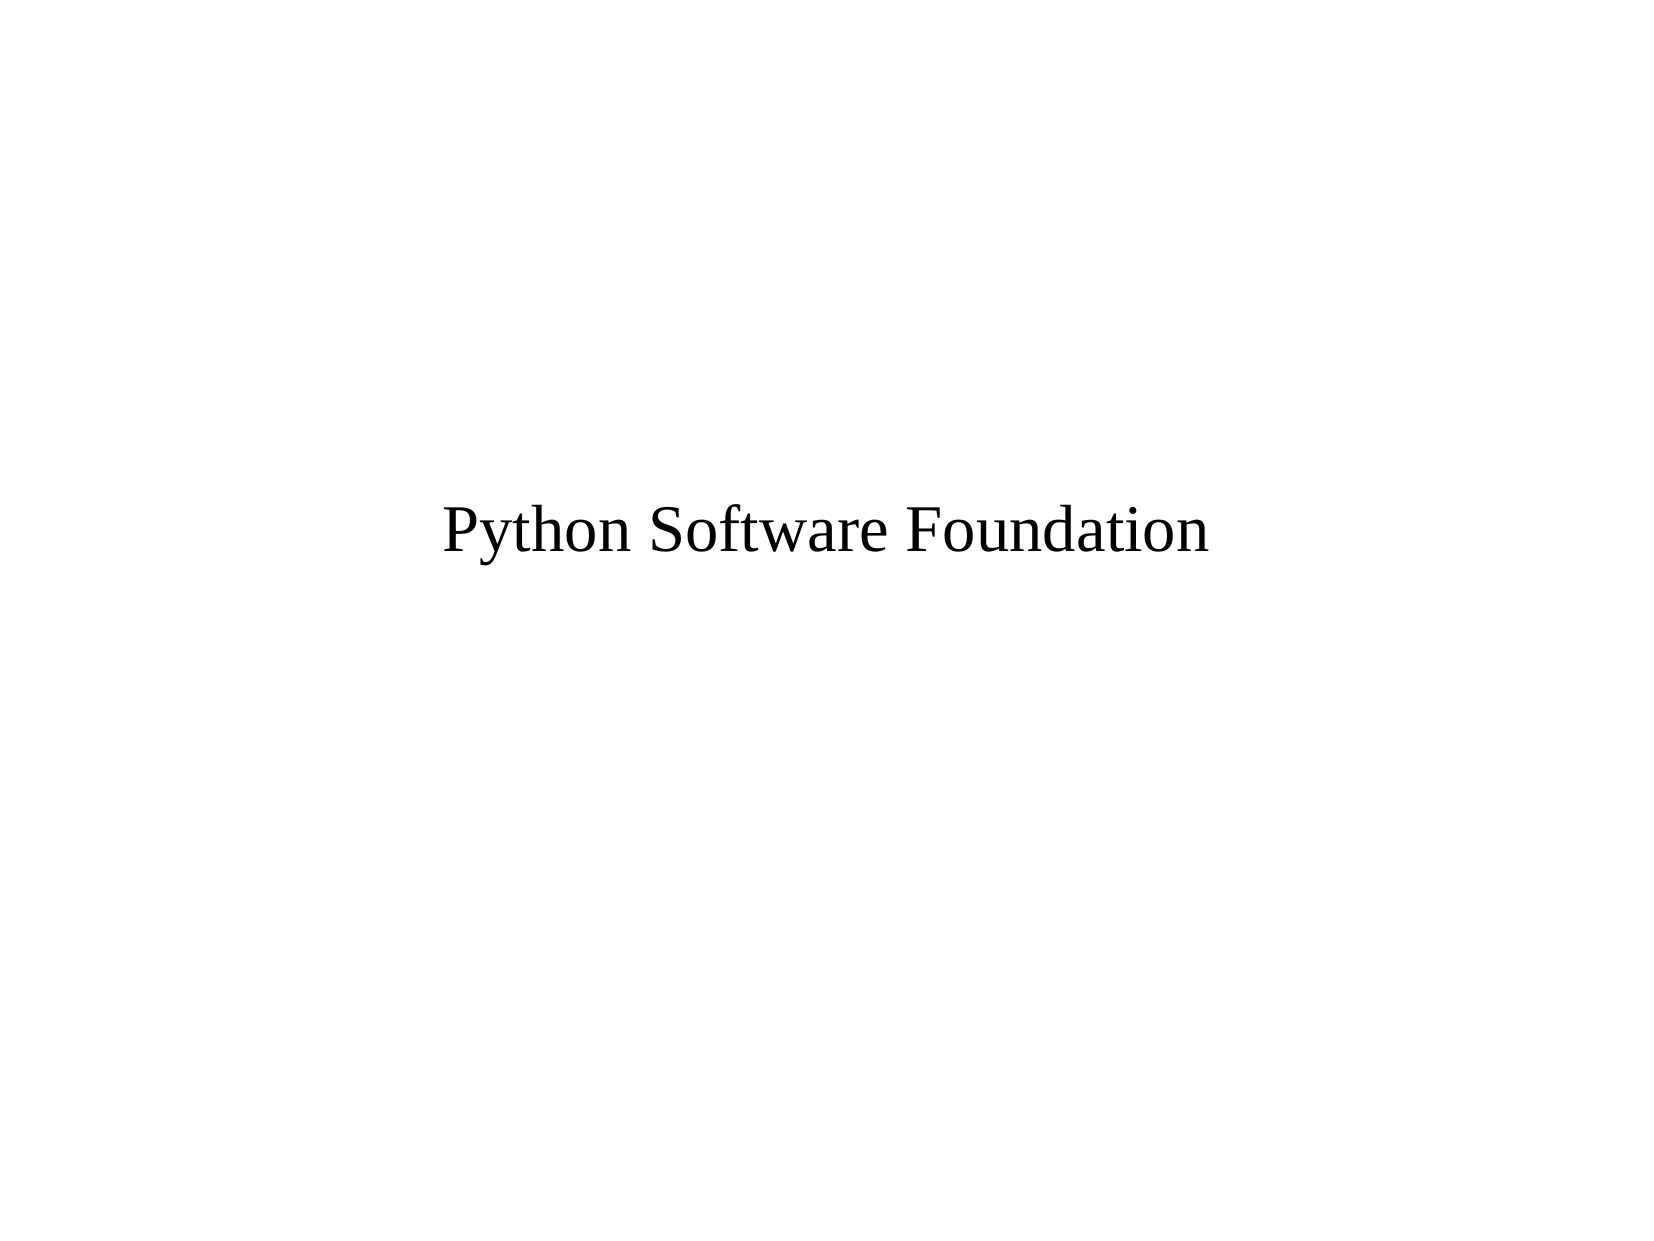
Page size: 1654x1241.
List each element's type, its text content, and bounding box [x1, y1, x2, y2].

subtitle Python Software Foundation [82, 49, 1571, 1010]
